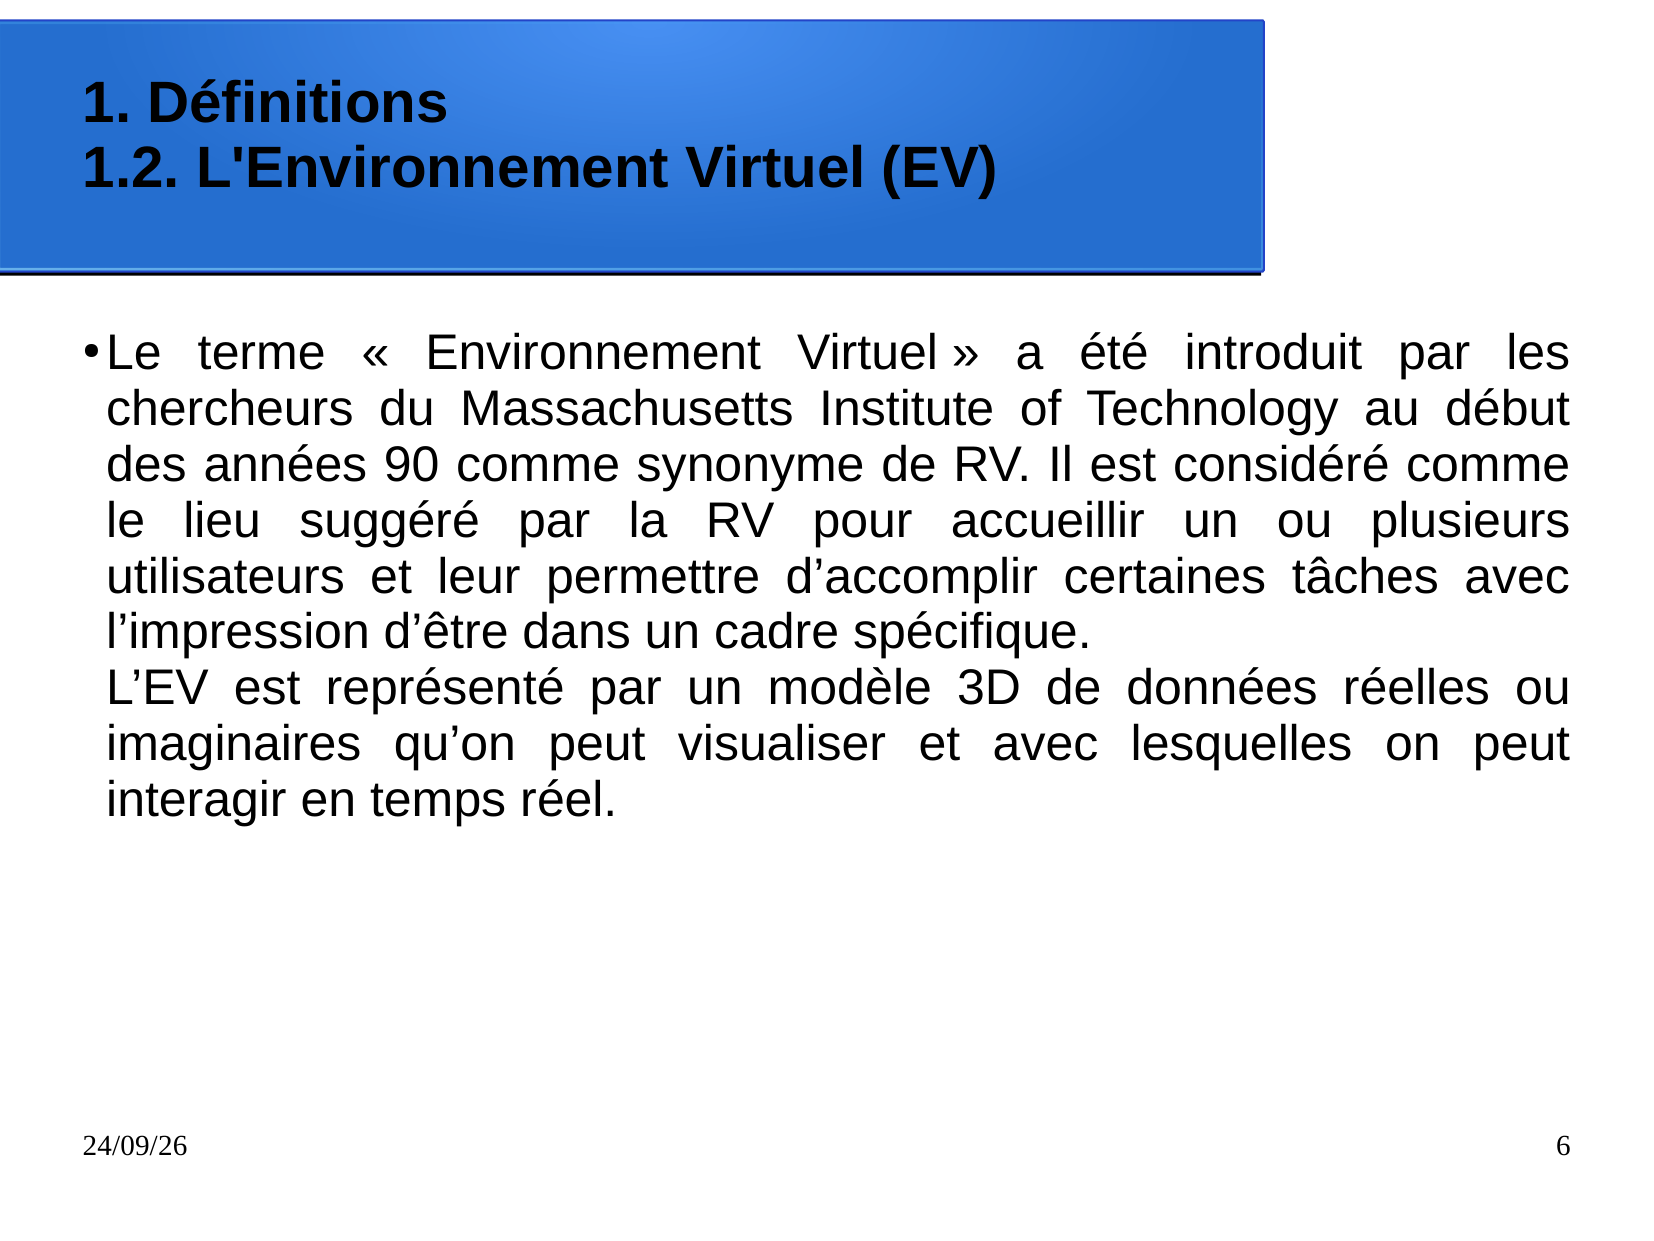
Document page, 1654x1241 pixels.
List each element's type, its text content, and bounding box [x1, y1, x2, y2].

subtitle Le terme « Environnement Virtuel » a été introduit par les chercheurs du Massachusetts Institute of Technology au début des années 90 comme synonyme de RV. Il est considéré comme le lieu suggéré par la RV pour accueillir un ou plusieurs utilisateurs et leur permettre d’accomplir certaines tâches avec l’impression d’être dans un cadre spécifique. L’EV est représenté par un modèle 3D de données réelles ou imaginaires qu’on peut visualiser et avec lesquelles on peut interagir en temps réel. [82, 324, 1571, 1241]
title 1. Définitions 1.2. L'Environnement Virtuel (EV) [82, 69, 1264, 238]
